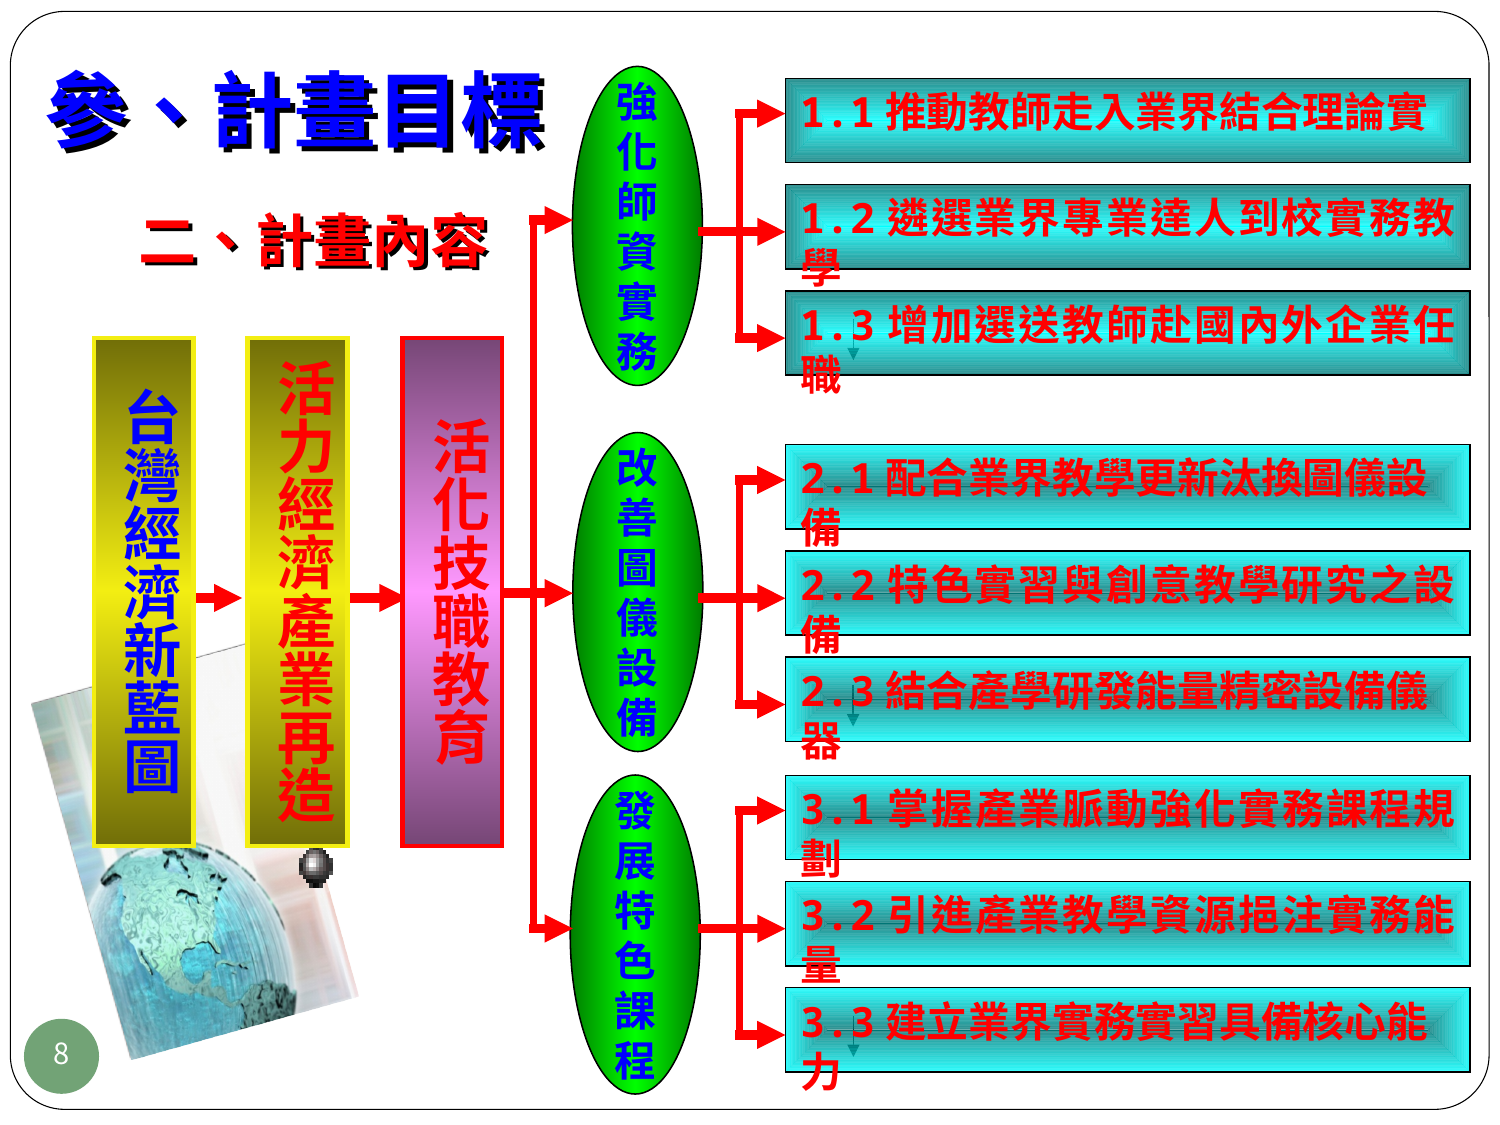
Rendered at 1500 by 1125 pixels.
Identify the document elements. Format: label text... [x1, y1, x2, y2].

text_box <編號> [23, 1018, 100, 1094]
text_box 2.2特色實習與創意教學研究之設備 [785, 550, 1471, 636]
text_box 活化技職教育 [402, 337, 502, 847]
text_box 3.1掌握產業脈動強化實務課程規劃 [785, 775, 1471, 860]
text_box 3.2引進產業教學資源挹注實務能量 [785, 881, 1471, 966]
picture [31, 643, 359, 1060]
text_box 3.3建立業界實務實習具備核心能力 [785, 987, 1471, 1073]
text_box 強 化 師 資 實 務 [572, 66, 703, 386]
text_box 活力經濟產業再造 [247, 337, 348, 847]
text_box 參、計畫目標 [29, 42, 567, 173]
text_box 2.1配合業界教學更新汰換圖儀設備 [785, 444, 1471, 529]
text_box 台灣經濟新藍圖 [93, 337, 194, 847]
text_box 1.2遴選業界專業達人到校實務教學 [785, 184, 1471, 269]
text_box 改 善 圖 儀 設 備 [572, 432, 703, 752]
text_box 發 展 特 色 課 程 [570, 774, 701, 1095]
text_box 2.3結合產學研發能量精密設備儀器 [785, 657, 1471, 742]
text_box 1.3增加選送教師赴國內外企業任職 [785, 290, 1471, 376]
text_box 二、計畫內容 [123, 196, 504, 352]
text_box 1.1推動教師走入業界結合理論實 [785, 78, 1471, 163]
